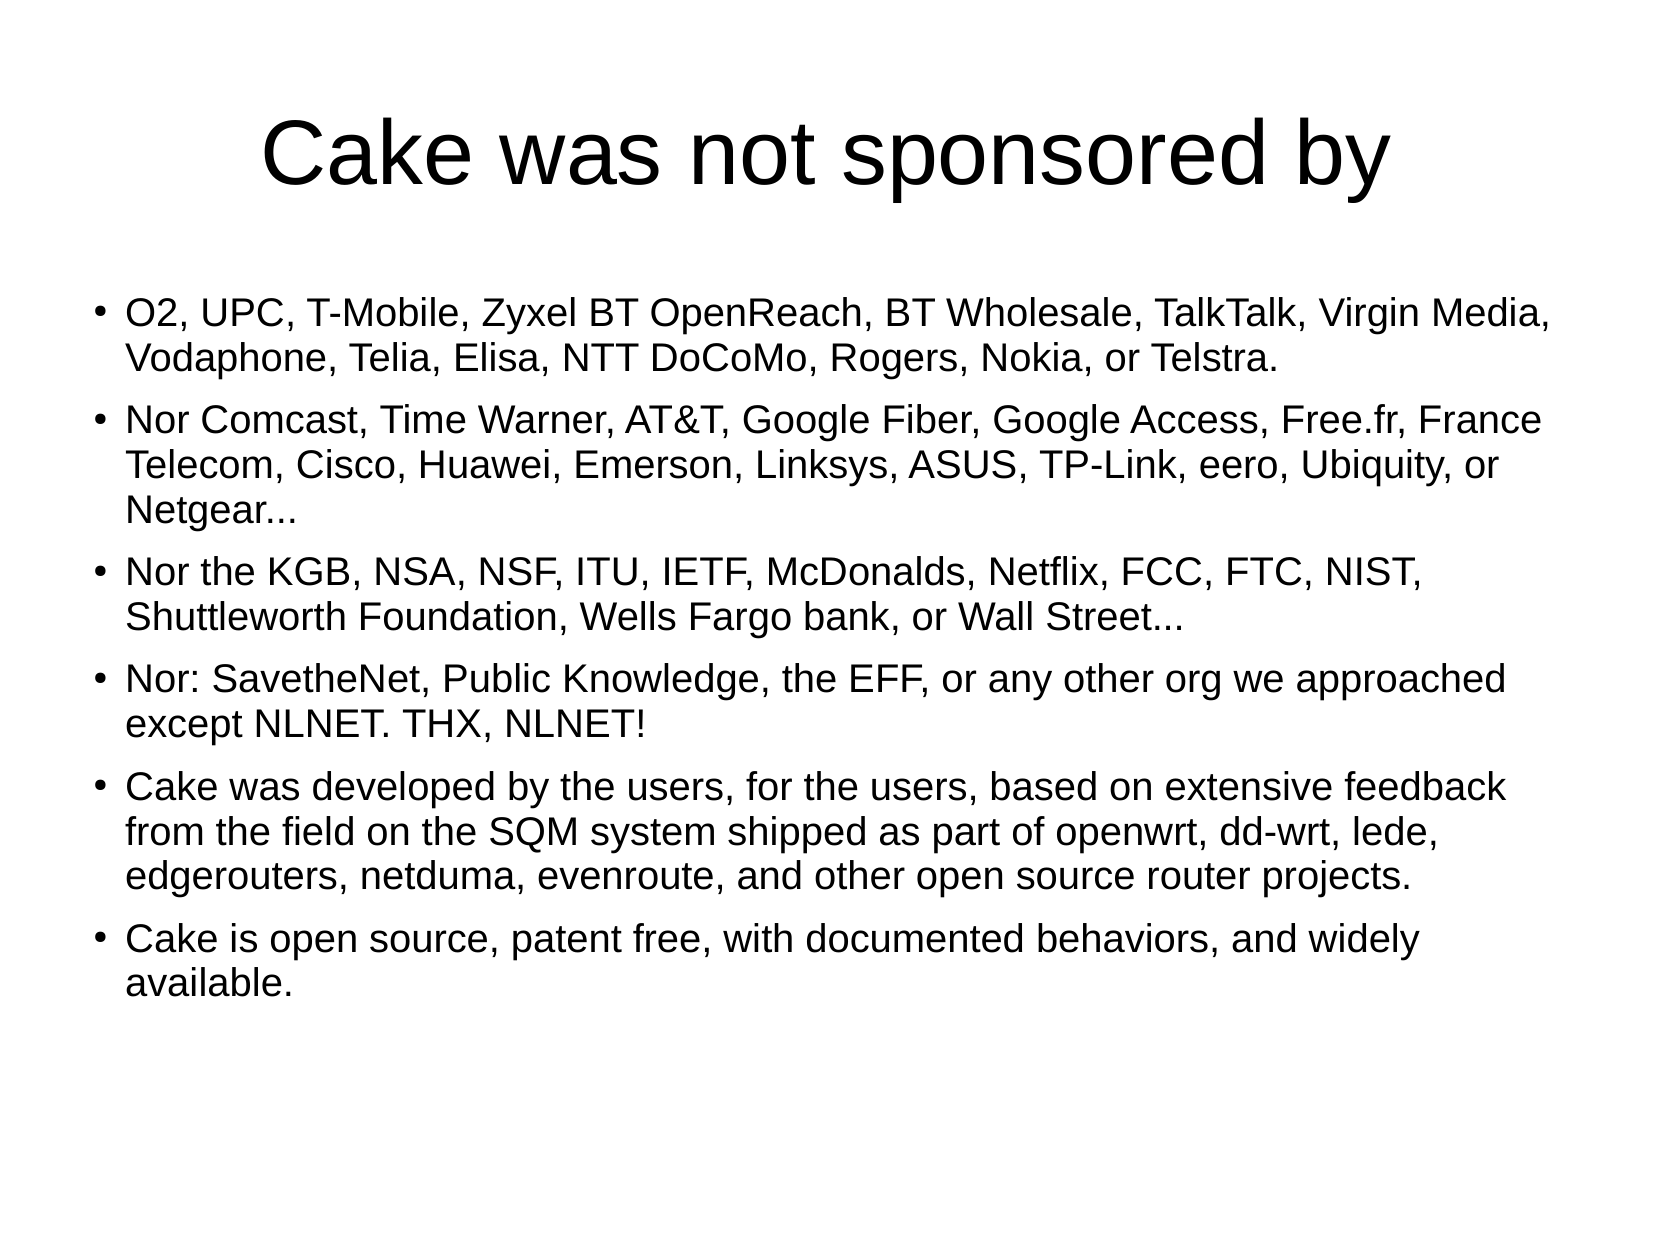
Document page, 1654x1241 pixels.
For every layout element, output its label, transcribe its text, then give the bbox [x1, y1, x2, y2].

list O2, UPC, T-Mobile, Zyxel BT OpenReach, BT Wholesale, TalkTalk, Virgin Media, Vodaphone, Telia, Elisa, NTT DoCoMo, Rogers, Nokia, or Telstra. Nor Comcast, Time Warner, AT&T, Google Fiber, Google Access, Free.fr, France Telecom, Cisco, Huawei, Emerson, Linksys, ASUS, TP-Link, eero, Ubiquity, or Netgear... Nor the KGB, NSA, NSF, ITU, IETF, McDonalds, Netflix, FCC, FTC, NIST, Shuttleworth Foundation, Wells Fargo bank, or Wall Street... Nor: SavetheNet, Public Knowledge, the EFF, or any other org we approached except NLNET. THX, NLNET! Cake was developed by the users, for the users, based on extensive feedback from the field on the SQM system shipped as part of openwrt, dd-wrt, lede, edgerouters, netduma, evenroute, and other open source router projects. Cake is open source, patent free, with documented behaviors, and widely available. [82, 290, 1571, 1010]
title Cake was not sponsored by [82, 49, 1571, 257]
